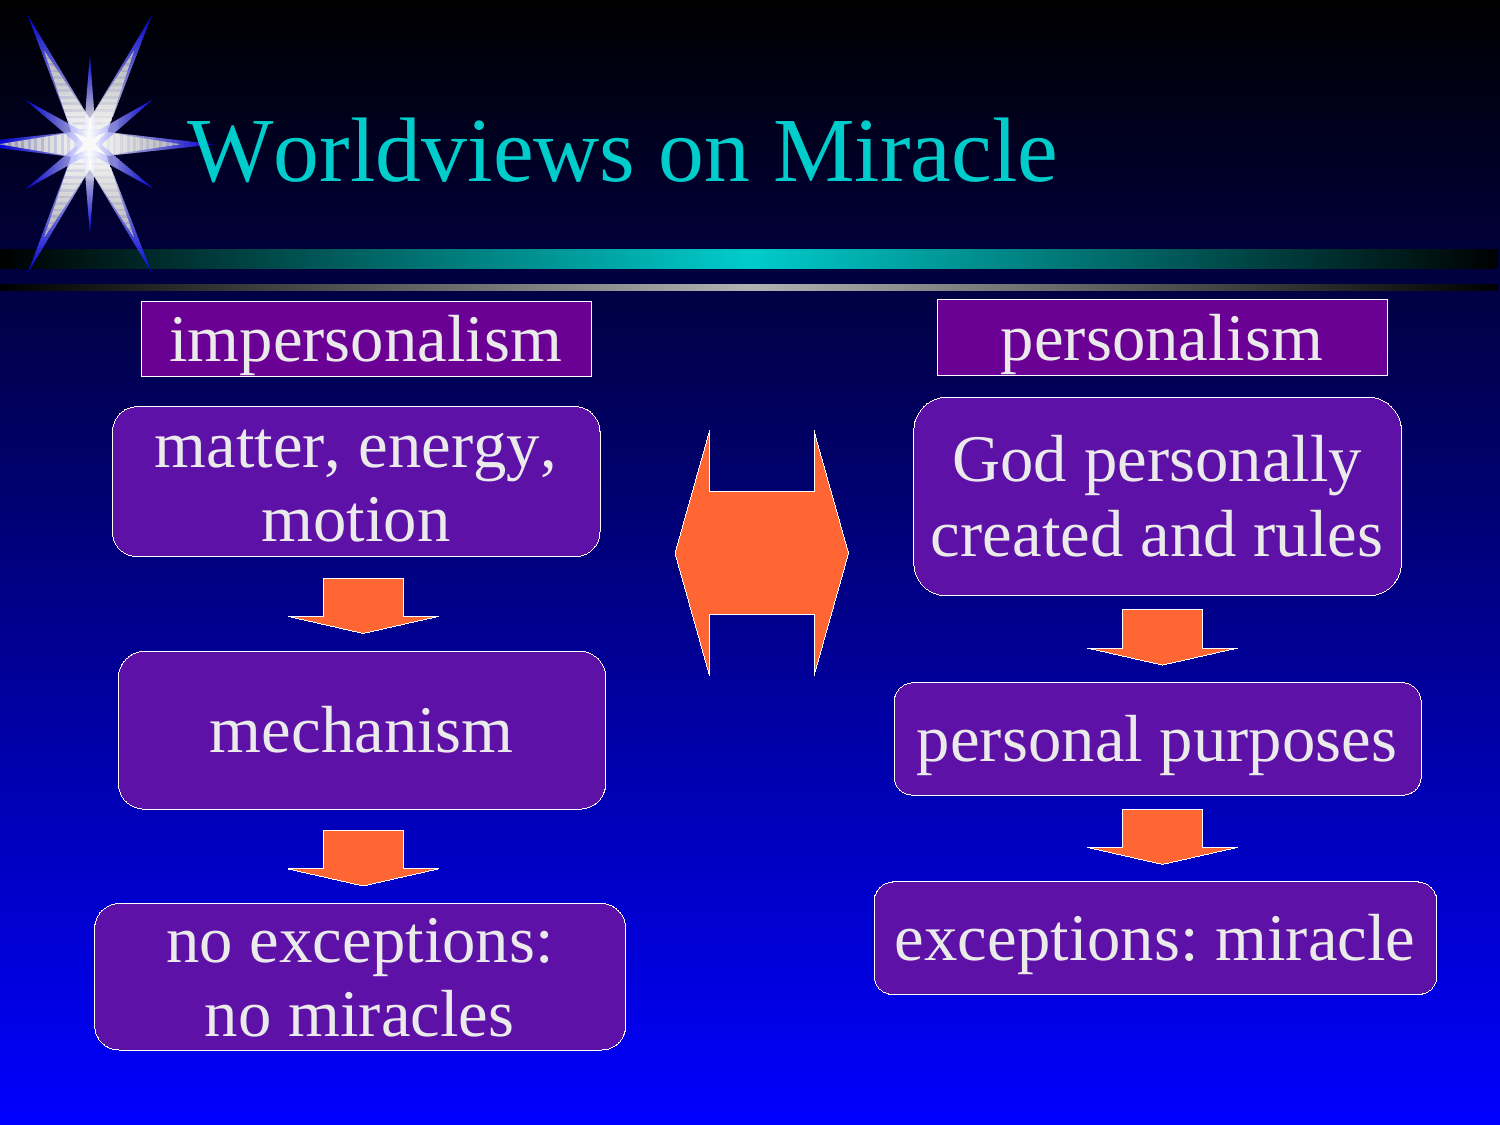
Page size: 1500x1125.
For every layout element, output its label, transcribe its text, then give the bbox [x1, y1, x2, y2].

text_box impersonalism [141, 301, 592, 377]
text_box [1087, 809, 1238, 865]
text_box God personally created and rules [913, 397, 1402, 596]
text_box personal purposes [894, 682, 1422, 796]
text_box [288, 830, 439, 886]
title Worldviews on Miracle [187, 56, 1463, 244]
text_box [288, 578, 439, 634]
text_box exceptions: miracle [874, 881, 1437, 995]
text_box no exceptions: no miracles [94, 903, 626, 1051]
text_box [1087, 609, 1238, 666]
text_box [675, 430, 849, 676]
text_box mechanism [118, 651, 606, 810]
text_box matter, energy, motion [112, 406, 601, 557]
text_box personalism [937, 299, 1388, 376]
